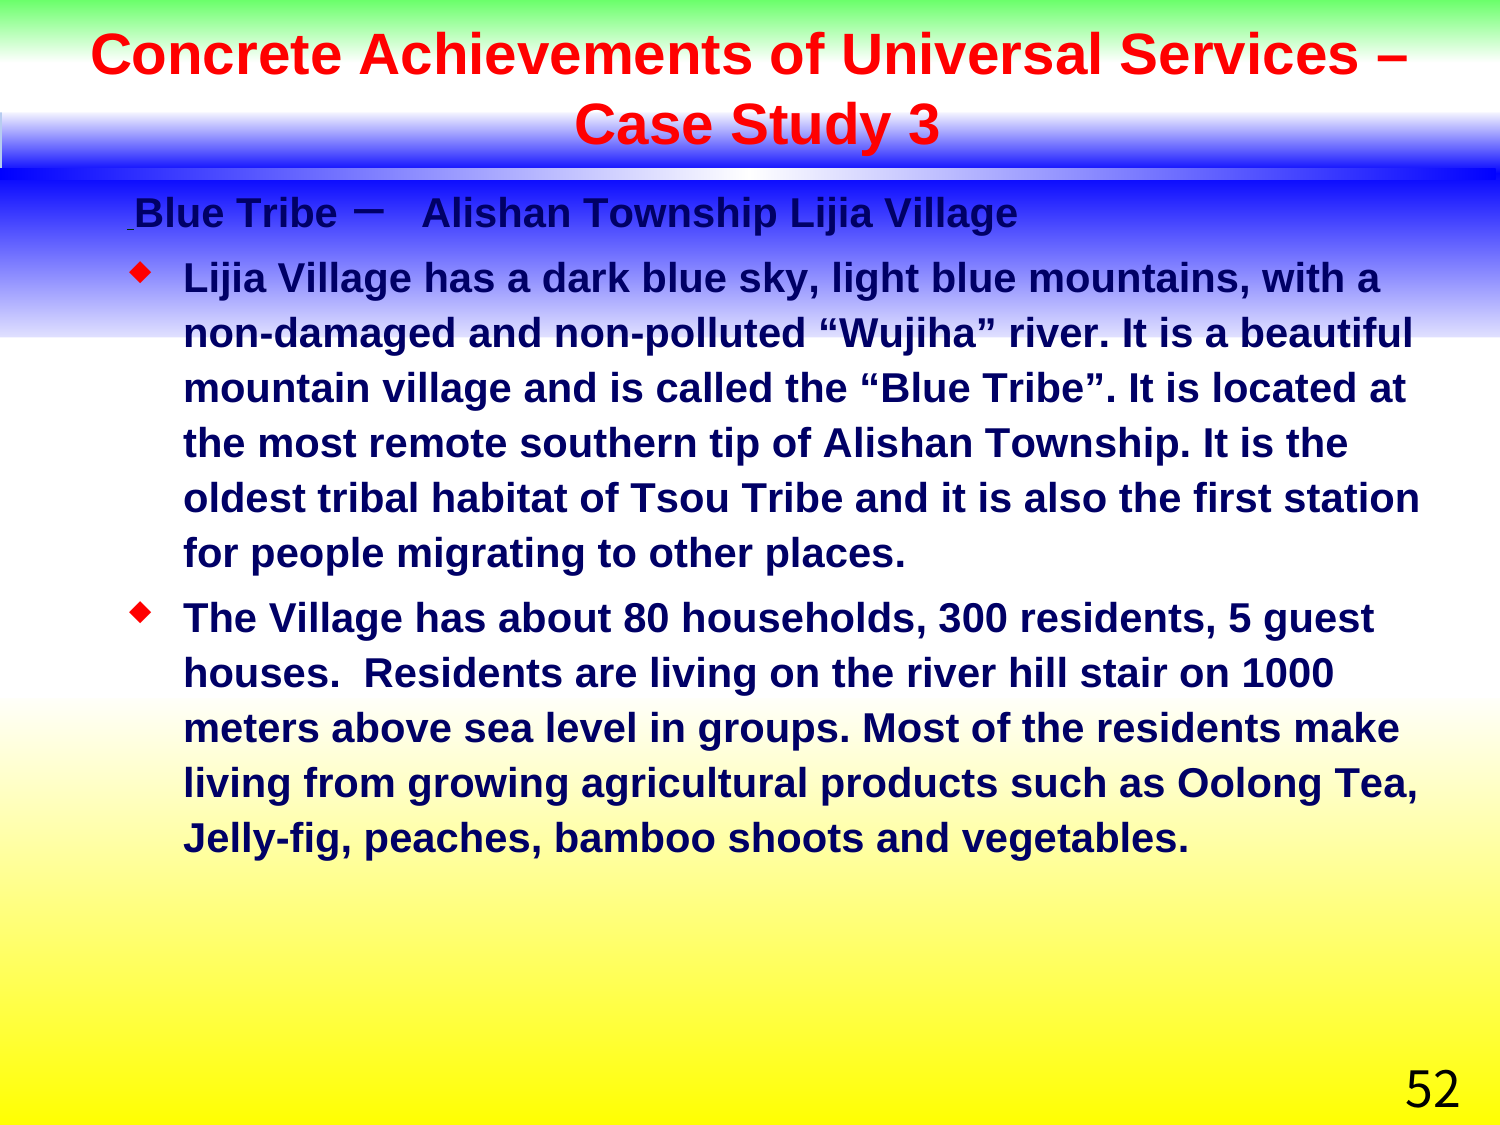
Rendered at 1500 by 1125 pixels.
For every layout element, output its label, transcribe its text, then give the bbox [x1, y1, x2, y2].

list Blue Tribe－ Alishan Township Lijia Village Lijia Village has a dark blue sky, light blue mountains, with a non-damaged and non-polluted “Wujiha” river. It is a beautiful mountain village and is called the “Blue Tribe”. It is located at the most remote southern tip of Alishan Township. It is the oldest tribal habitat of Tsou Tribe and it is also the first station for people migrating to other places. The Village has about 80 households, 300 residents, 5 guest houses. Residents are living on the river hill stair on 1000 meters above sea level in groups. Most of the residents make living from growing agricultural products such as Oolong Tea, Jelly-fig, peaches, bamboo shoots and vegetables. [112, 172, 1471, 988]
title Concrete Achievements of Universal Services – Case Study 3 [0, 0, 1500, 173]
